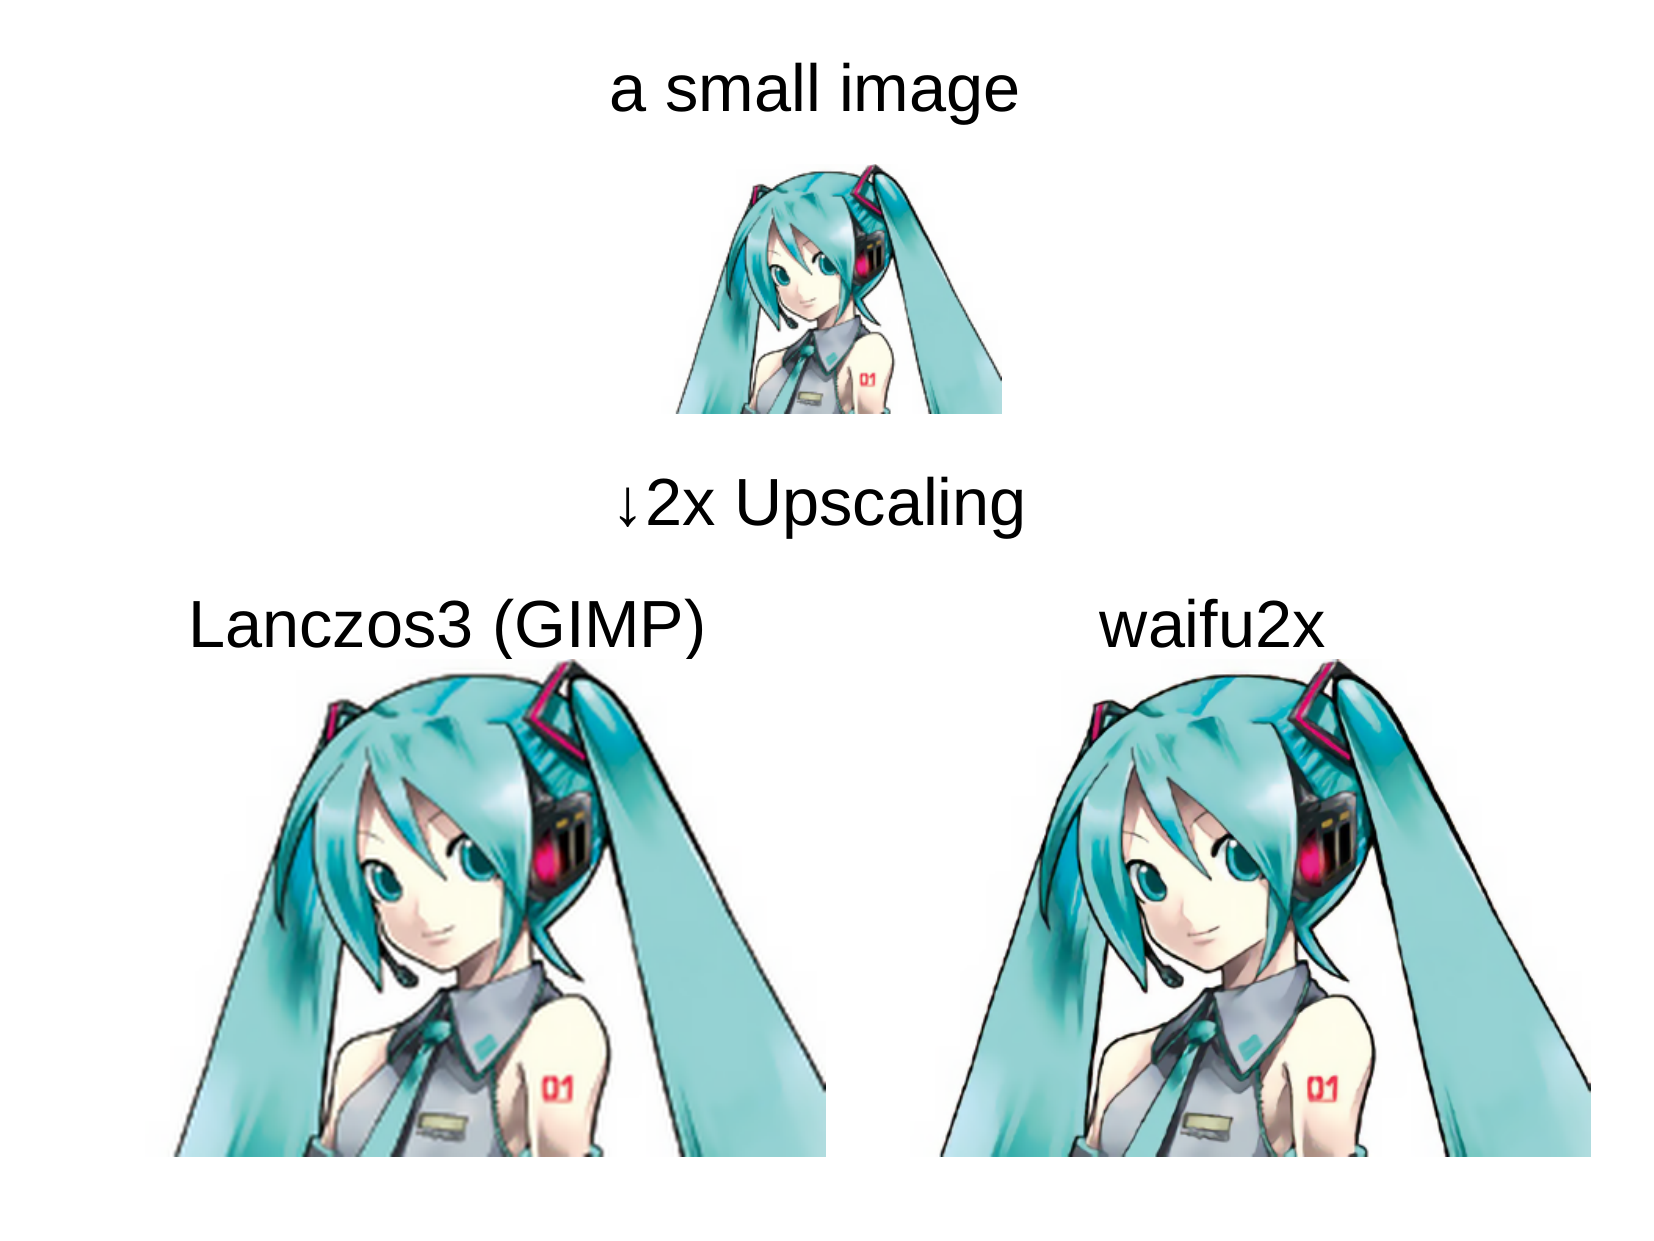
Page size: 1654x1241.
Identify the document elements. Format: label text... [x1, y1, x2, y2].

text_box ↓2x Upscaling [64, 464, 1575, 615]
picture [645, 164, 1002, 414]
picture [112, 659, 826, 1157]
text_box Lanczos3 (GIMP) [149, 549, 746, 659]
picture [877, 659, 1591, 1157]
text_box waifu2x [914, 569, 1511, 659]
subtitle a small image [59, 50, 1571, 201]
